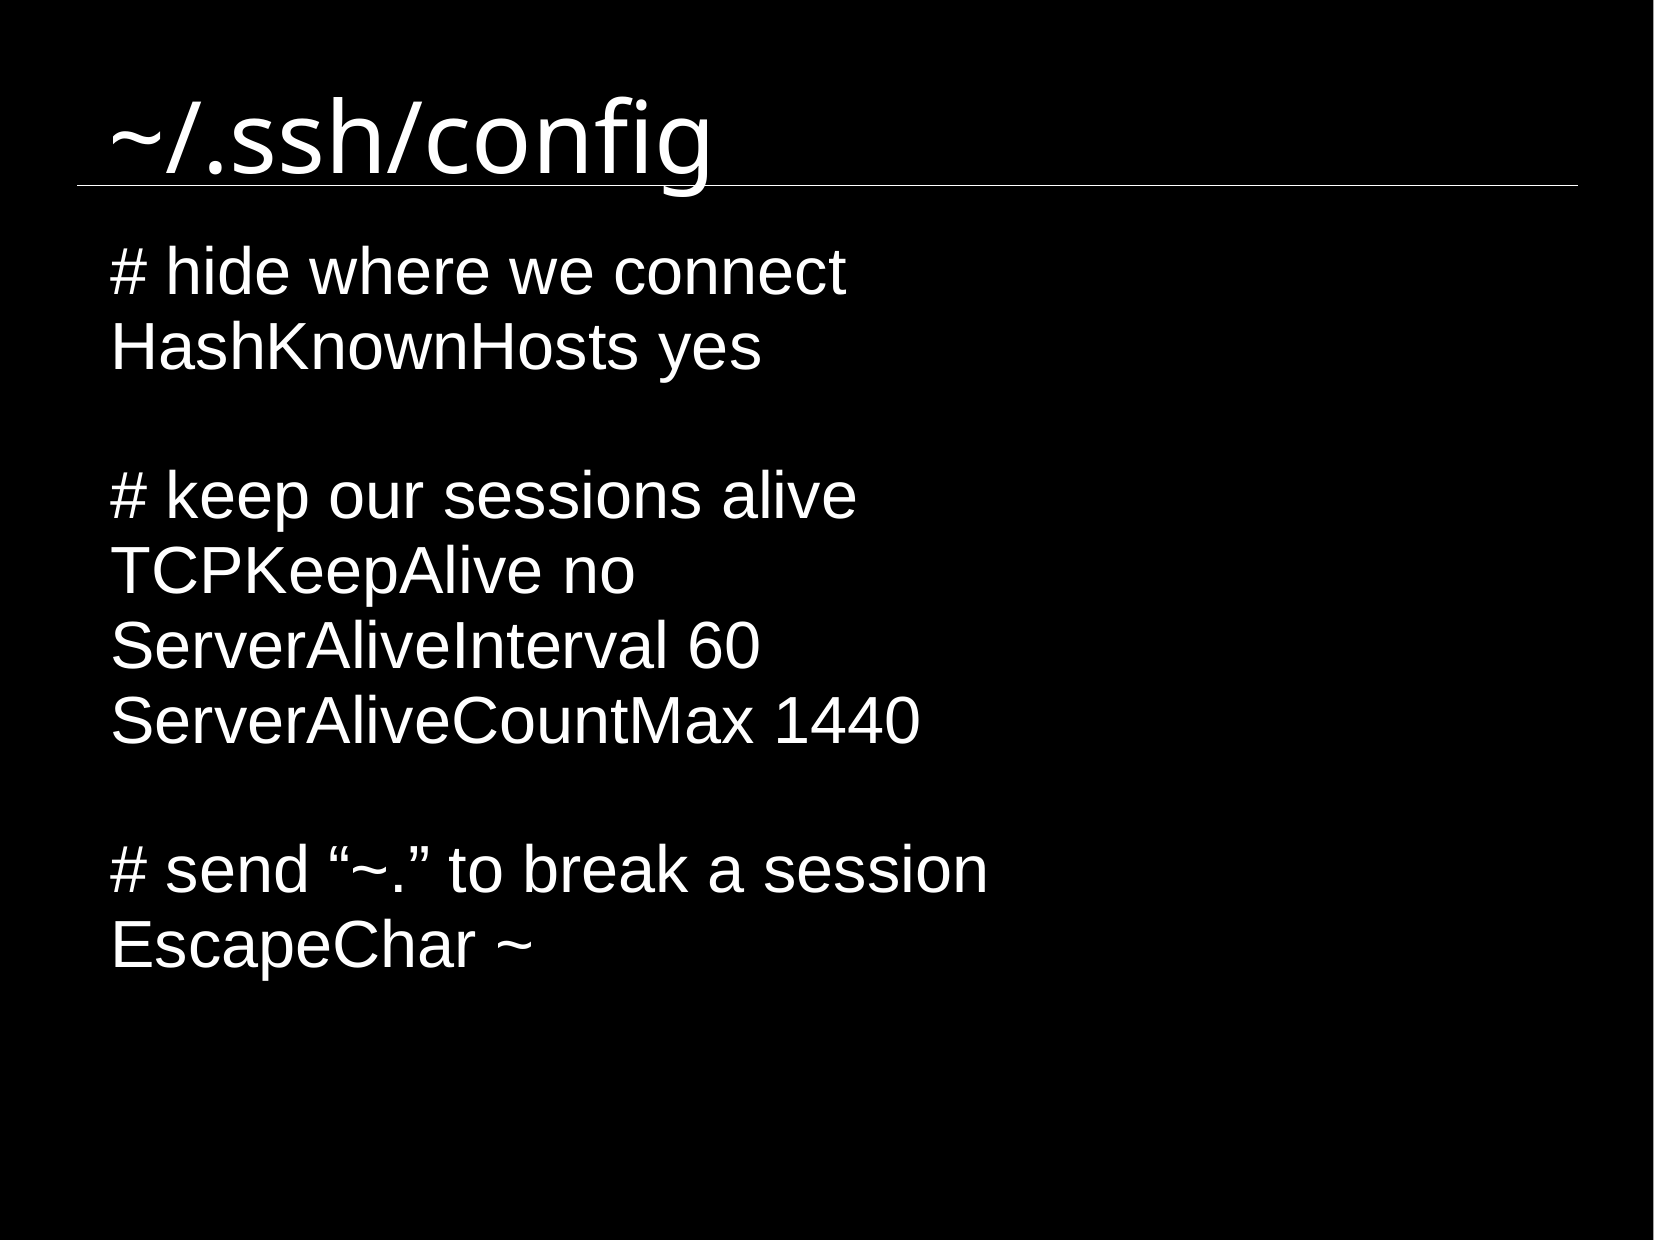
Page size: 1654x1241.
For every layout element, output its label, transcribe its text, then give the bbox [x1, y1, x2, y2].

text_box # hide where we connect HashKnownHosts yes # keep our sessions alive TCPKeepAlive no ServerAliveInterval 60 ServerAliveCountMax 1440 # send “~.” to break a session EscapeChar ~ [95, 226, 1009, 1064]
text_box ~/.ssh/config [93, 58, 687, 185]
